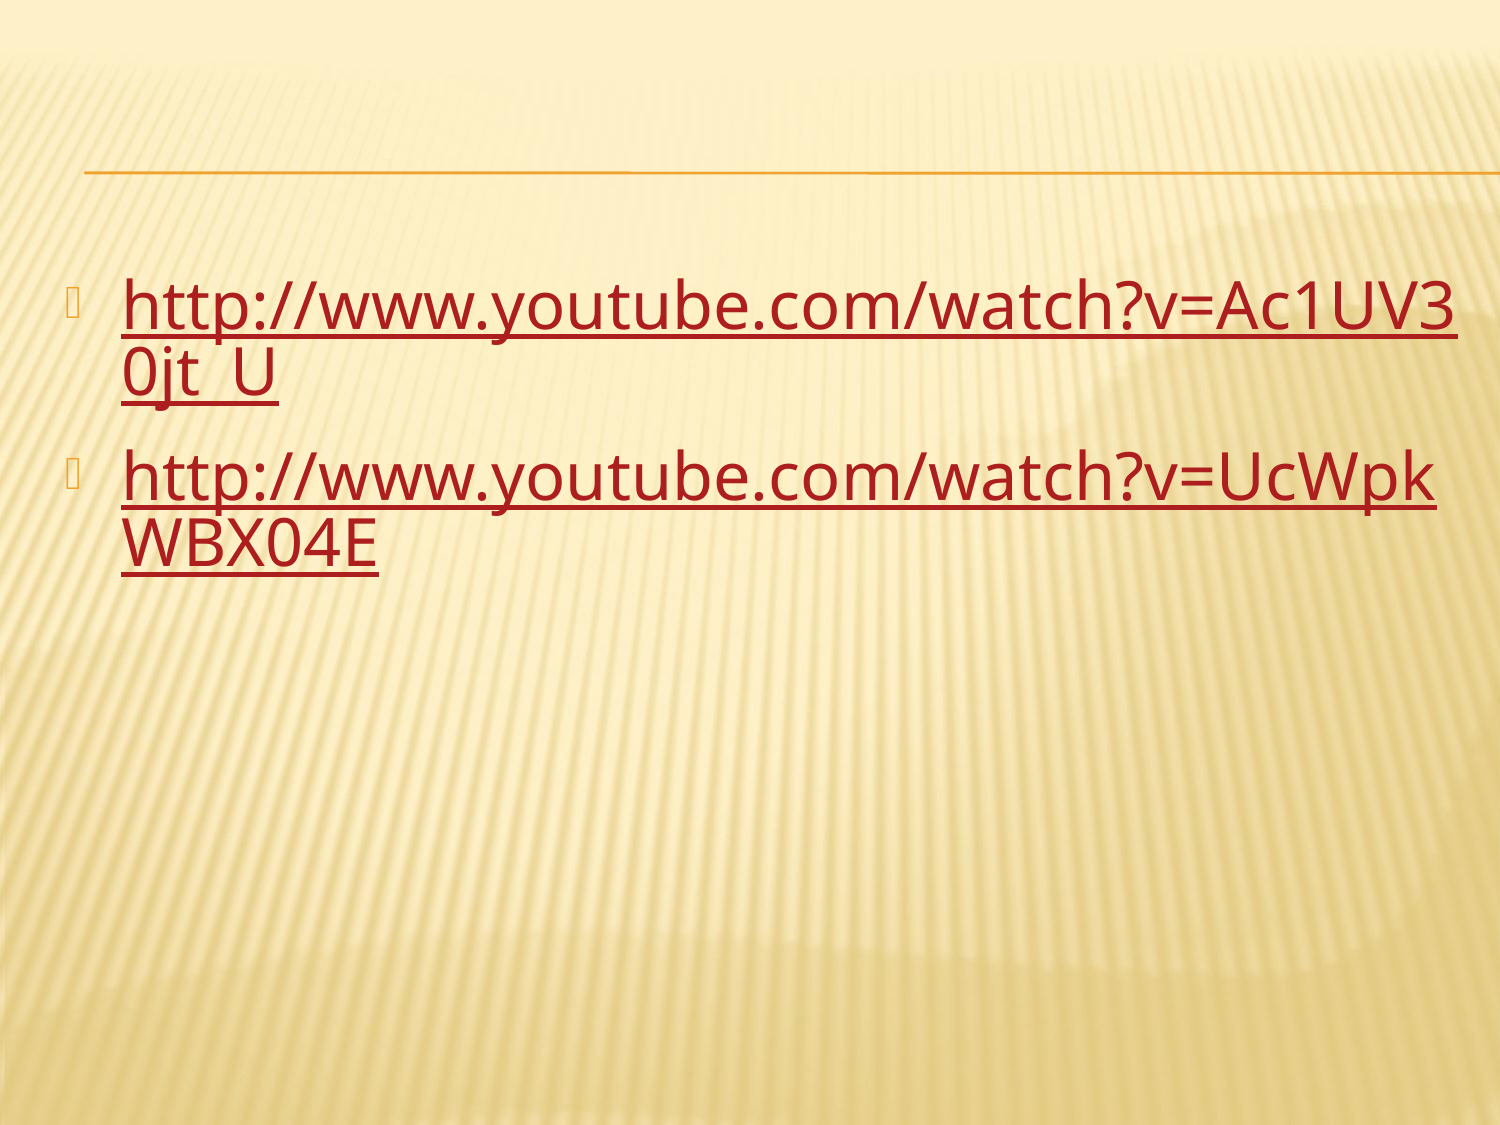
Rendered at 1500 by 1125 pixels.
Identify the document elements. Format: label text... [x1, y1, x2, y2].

picture [0, 0, 1500, 1125]
list http://www.youtube.com/watch?v=Ac1UV30jt_U http://www.youtube.com/watch?v=UcWpkWBX04E [50, 254, 1475, 998]
